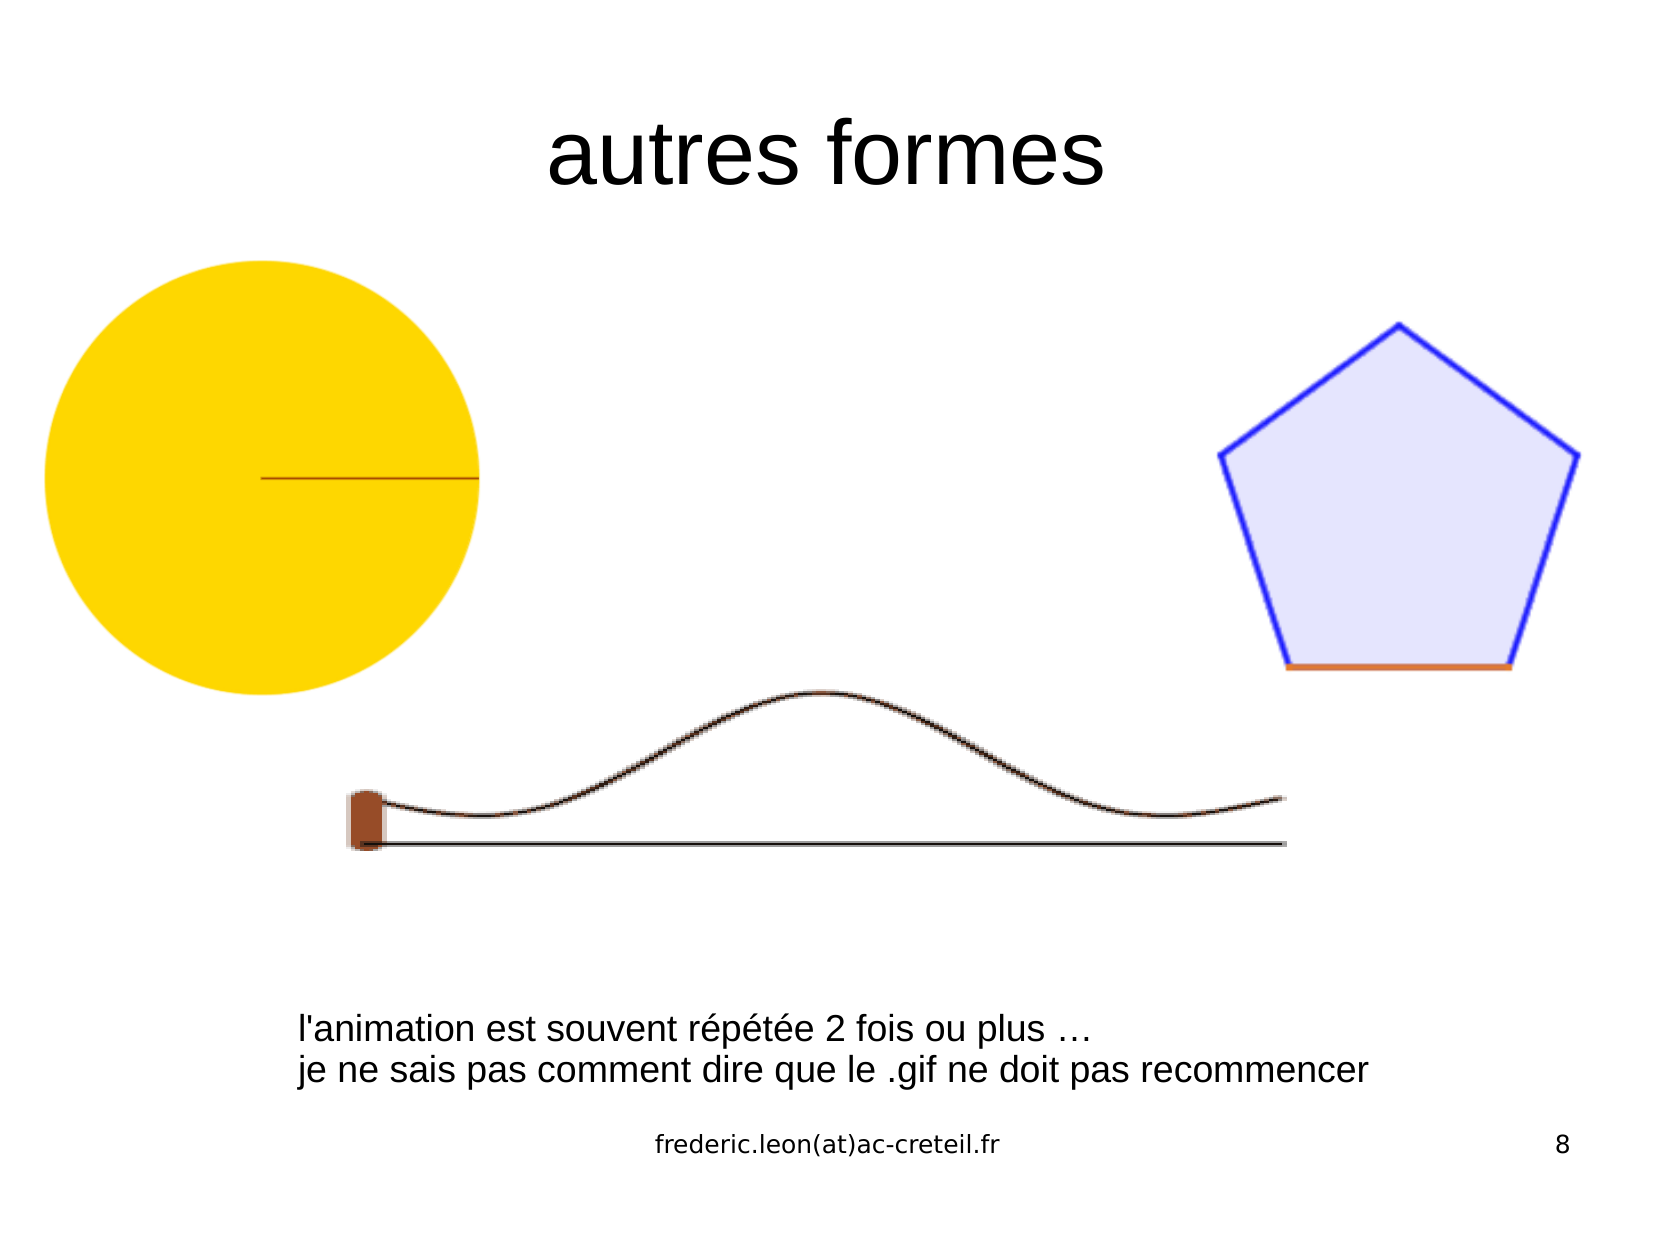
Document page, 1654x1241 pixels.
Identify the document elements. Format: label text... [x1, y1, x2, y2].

title autres formes [82, 49, 1571, 257]
text_box l'animation est souvent répétée 2 fois ou plus … je ne sais pas comment dire que le .gif ne doit pas recommencer [283, 999, 1406, 1099]
picture [33, 239, 1595, 851]
